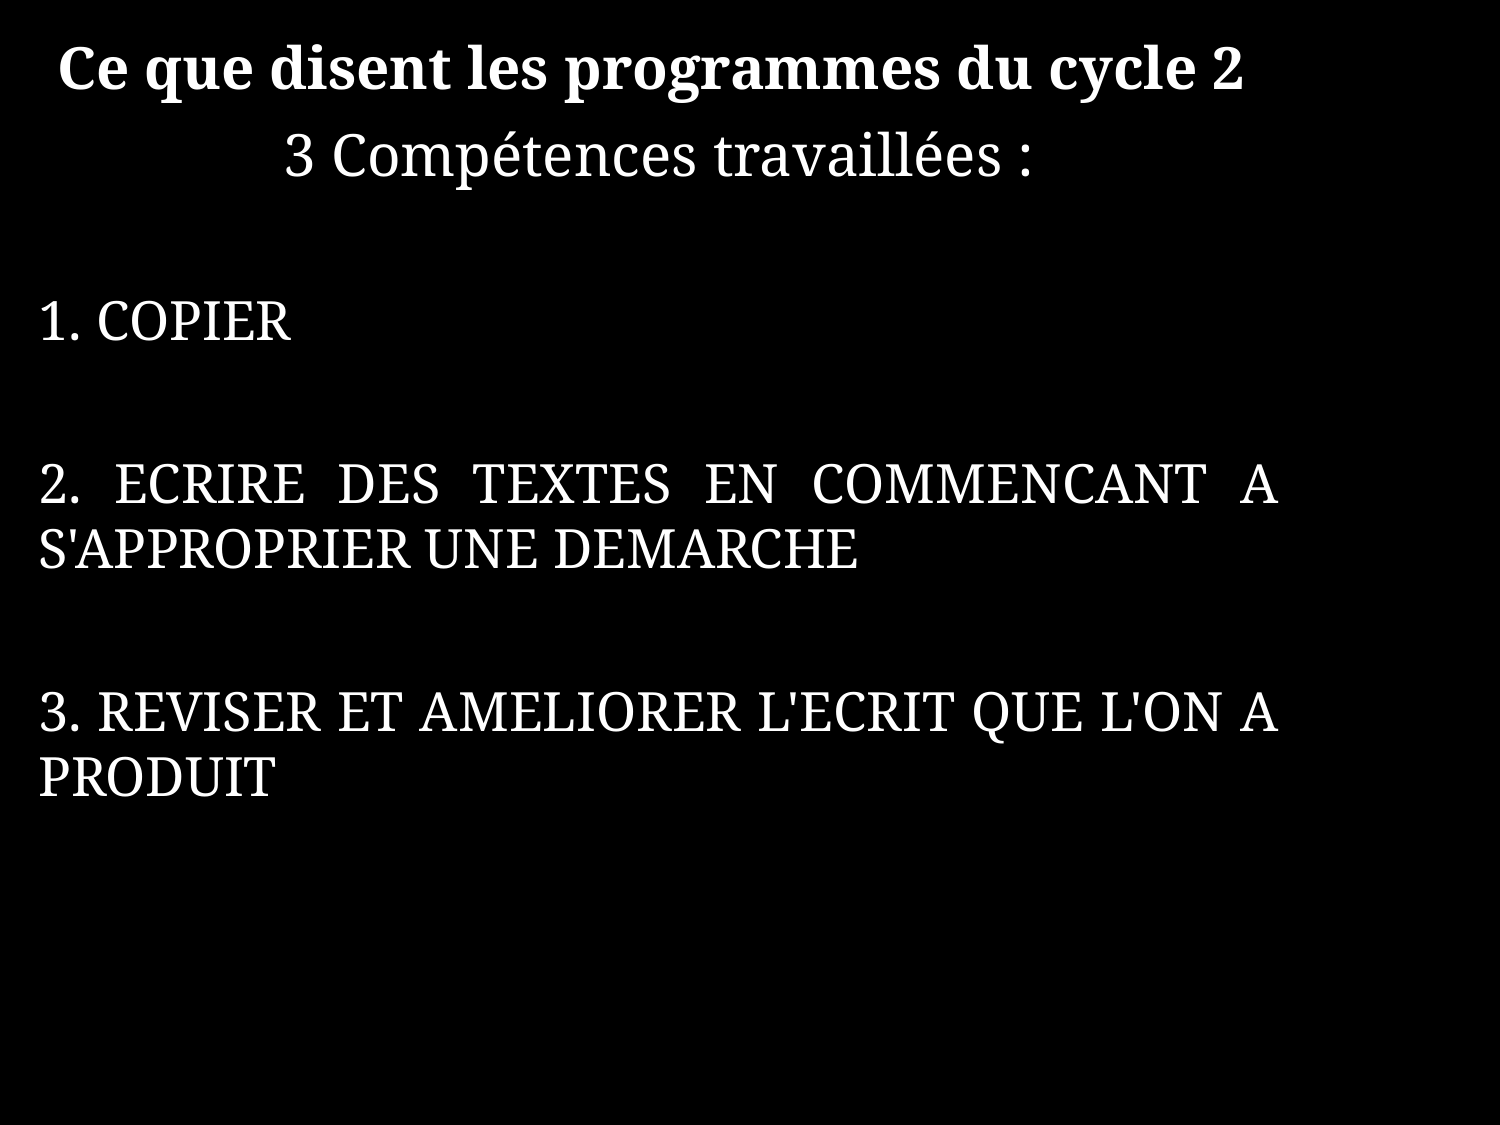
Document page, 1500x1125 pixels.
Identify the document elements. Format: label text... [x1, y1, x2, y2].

subtitle Ce que disent les programmes du cycle 2 3 Compétences travaillées : 1. COPIER 2. ECRIRE DES TEXTES EN COMMENCANT A S'APPROPRIER UNE DEMARCHE 3. REVISER ET AMELIORER L'ECRIT QUE L'ON A PRODUIT [23, 23, 1477, 1087]
